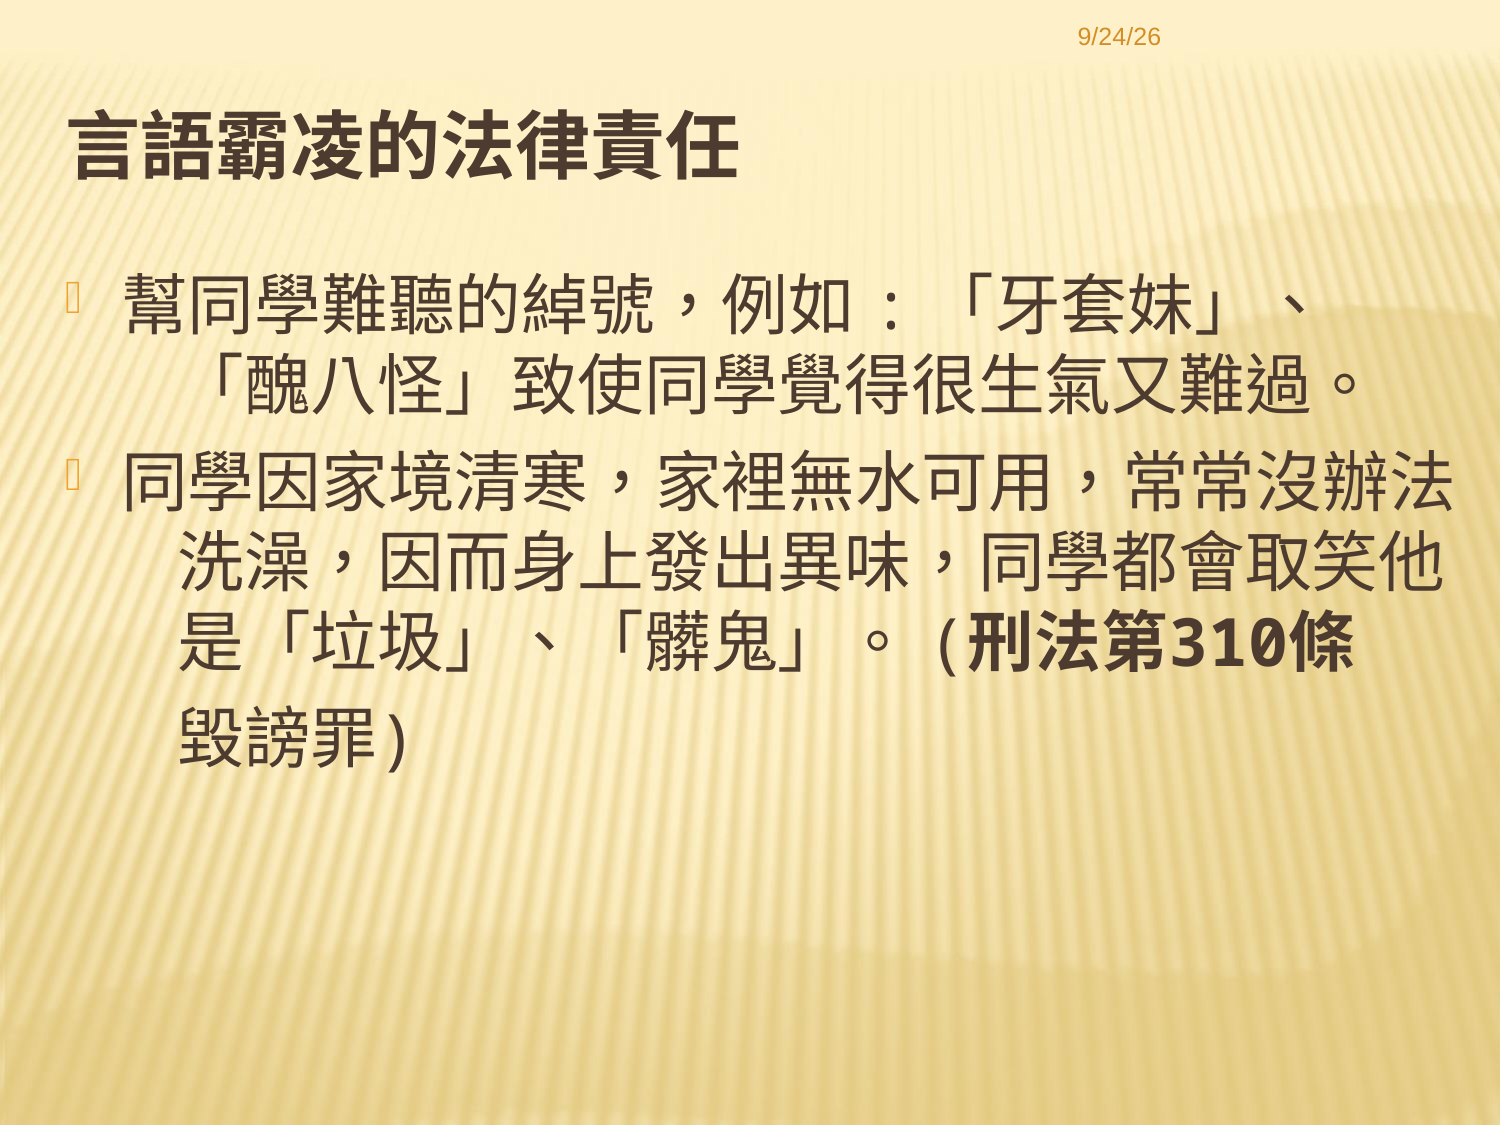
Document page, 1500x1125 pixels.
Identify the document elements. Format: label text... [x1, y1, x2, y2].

list 幫同學難聽的綽號，例如:「牙套妹」、「醜八怪」致使同學覺得很生氣又難過。 同學因家境清寒，家裡無水可用，常常沒辦法洗澡，因而身上發出異味，同學都會取笑他是「垃圾」、「髒鬼」。(刑法第310條 毀謗罪) [50, 254, 1476, 998]
title 言語霸凌的法律責任 [50, 75, 1476, 213]
text_box [1062, 12, 1476, 60]
